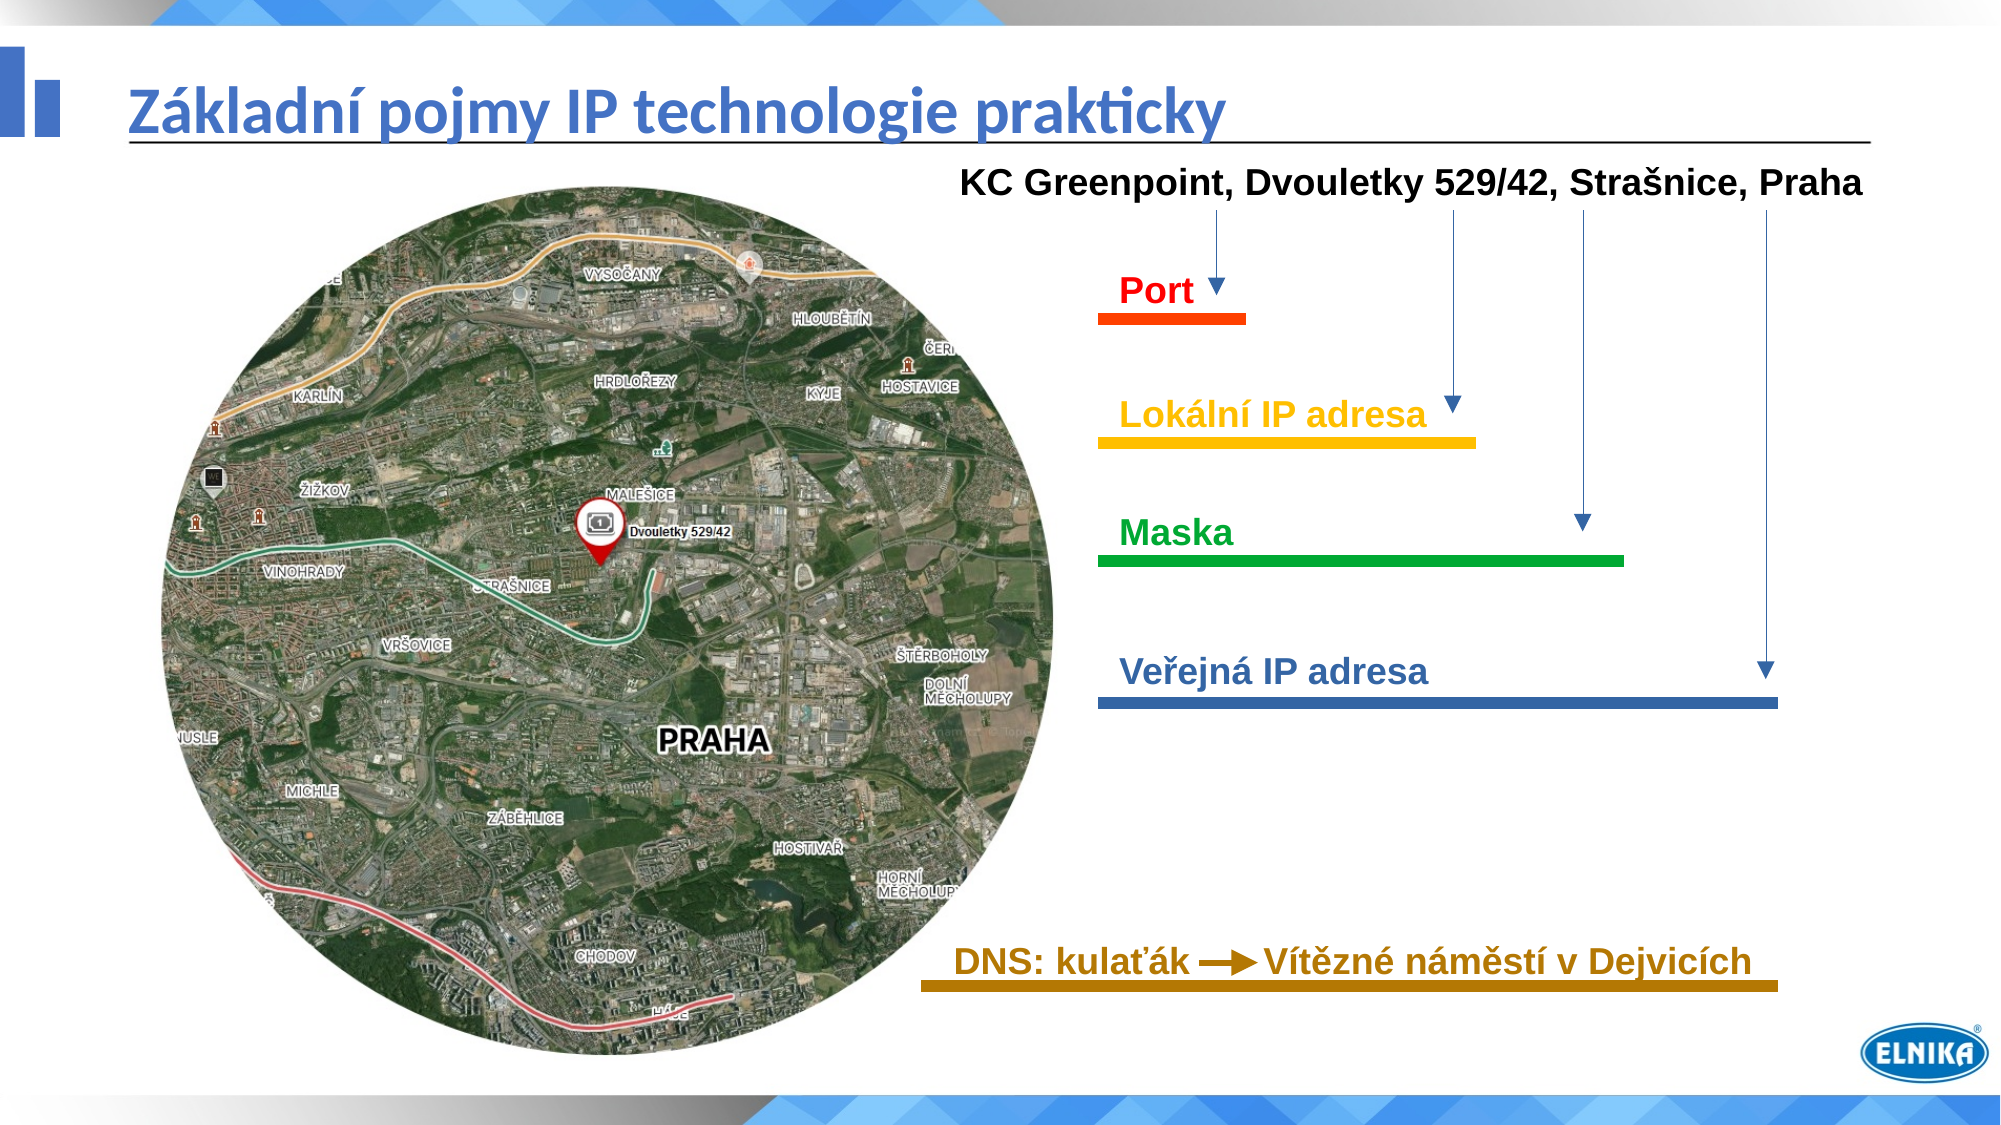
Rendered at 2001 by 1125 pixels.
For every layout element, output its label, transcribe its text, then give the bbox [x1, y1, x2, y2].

text_box KC Greenpoint, Dvouletky 529/42, Strašnice, Praha [944, 153, 1920, 211]
picture [0, 0, 2001, 1125]
text_box Základní pojmy IP technologie prakticky [78, 58, 1270, 154]
text_box DNS: kulaťák Vítězné náměstí v Dejvicích [938, 933, 1837, 1032]
text_box Port [1454, 262, 1459, 319]
text_box Port [1104, 262, 1453, 319]
text_box Lokální IP adresa [1104, 386, 1459, 443]
text_box Maska [1104, 504, 1459, 555]
text_box Veřejná IP adresa [1104, 643, 1577, 701]
